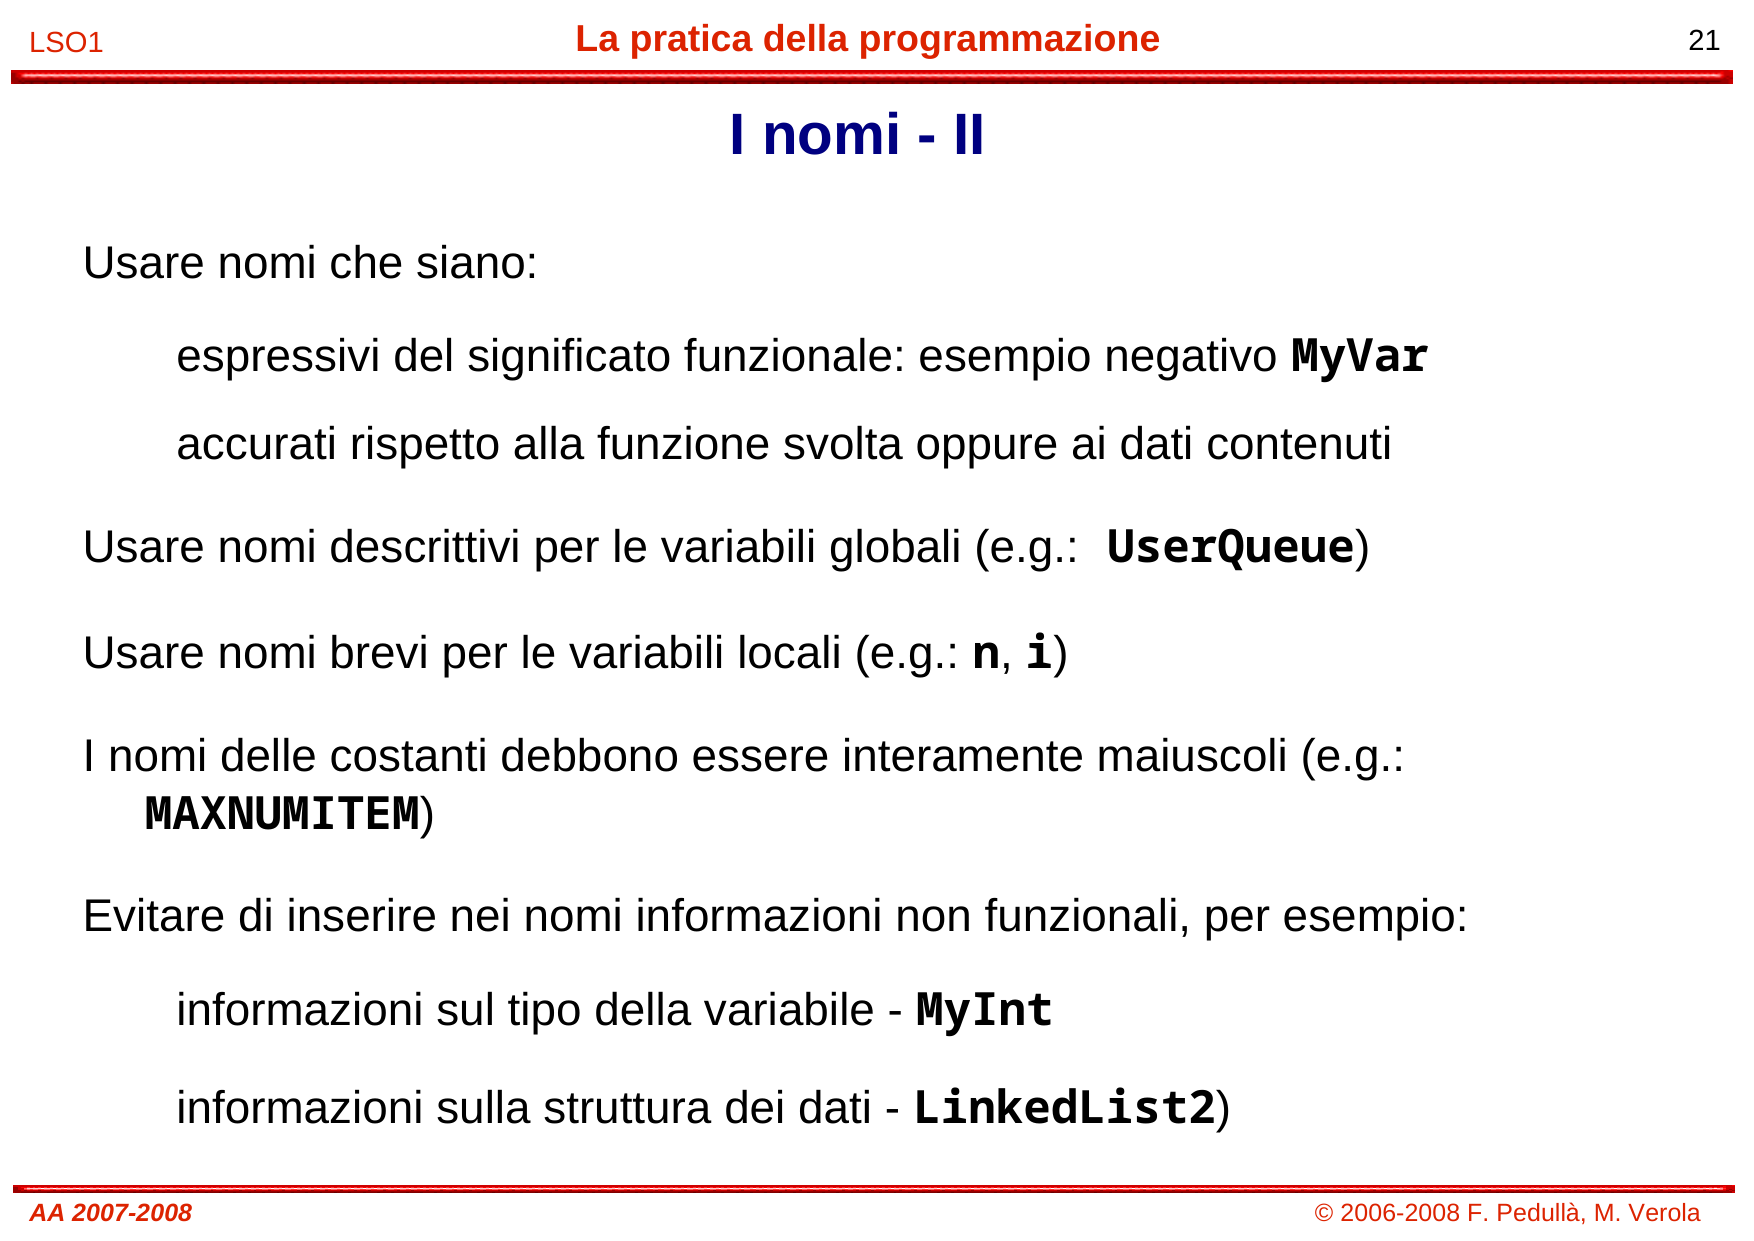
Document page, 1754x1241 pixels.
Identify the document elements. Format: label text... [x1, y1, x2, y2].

picture [11, 70, 1733, 84]
text_box I nomi - II [386, 98, 1330, 187]
picture [13, 1185, 1735, 1193]
list Usare nomi che siano: espressivi del significato funzionale: esempio negativo MyVar accurati rispetto alla funzione svolta oppure ai dati contenuti Usare nomi descrittivi per le variabili globali (e.g.: UserQueue) Usare nomi brevi per le variabili locali (e.g.: n, i) I nomi delle costanti debbono essere interamente maiuscoli (e.g.: MAXNUMITEM) Evitare di inserire nei nomi informazioni non funzionali, per esempio: informazioni sul tipo della variabile - MyInt informazioni sulla struttura dei dati - LinkedList2) [82, 233, 1605, 1088]
